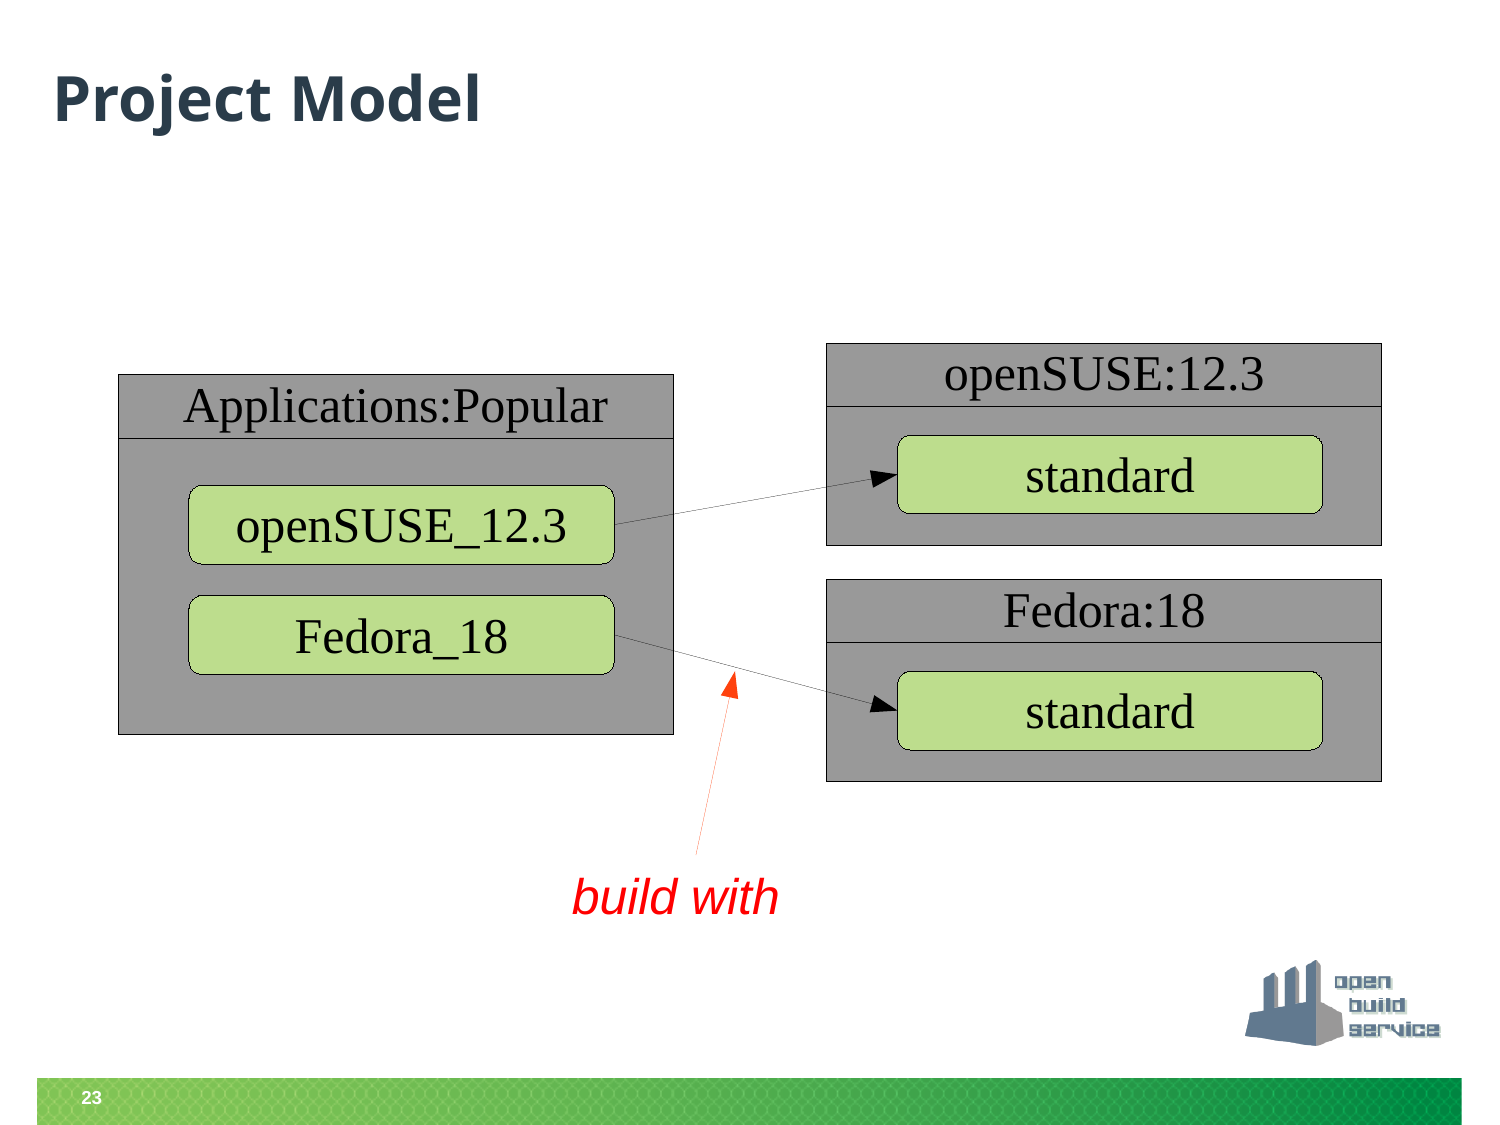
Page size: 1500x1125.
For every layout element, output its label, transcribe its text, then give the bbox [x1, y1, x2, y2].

text_box openSUSE:12.3 [826, 343, 1382, 406]
text_box standard [897, 435, 1323, 514]
text_box Fedora_18 [188, 595, 615, 675]
picture [1245, 960, 1441, 1046]
text_box Fedora:18 [826, 643, 1382, 782]
picture [37, 1078, 1462, 1125]
text_box Fedora:18 [826, 579, 1382, 642]
text_box Applications:Popular [118, 374, 674, 438]
text_box openSUSE_12.3 [188, 485, 615, 565]
text_box standard [897, 671, 1323, 751]
title Project Model [37, 51, 1388, 209]
text_box Applications:Popular [118, 439, 674, 735]
text_box openSUSE:12.3 [826, 407, 1382, 546]
text_box build with [571, 866, 781, 931]
